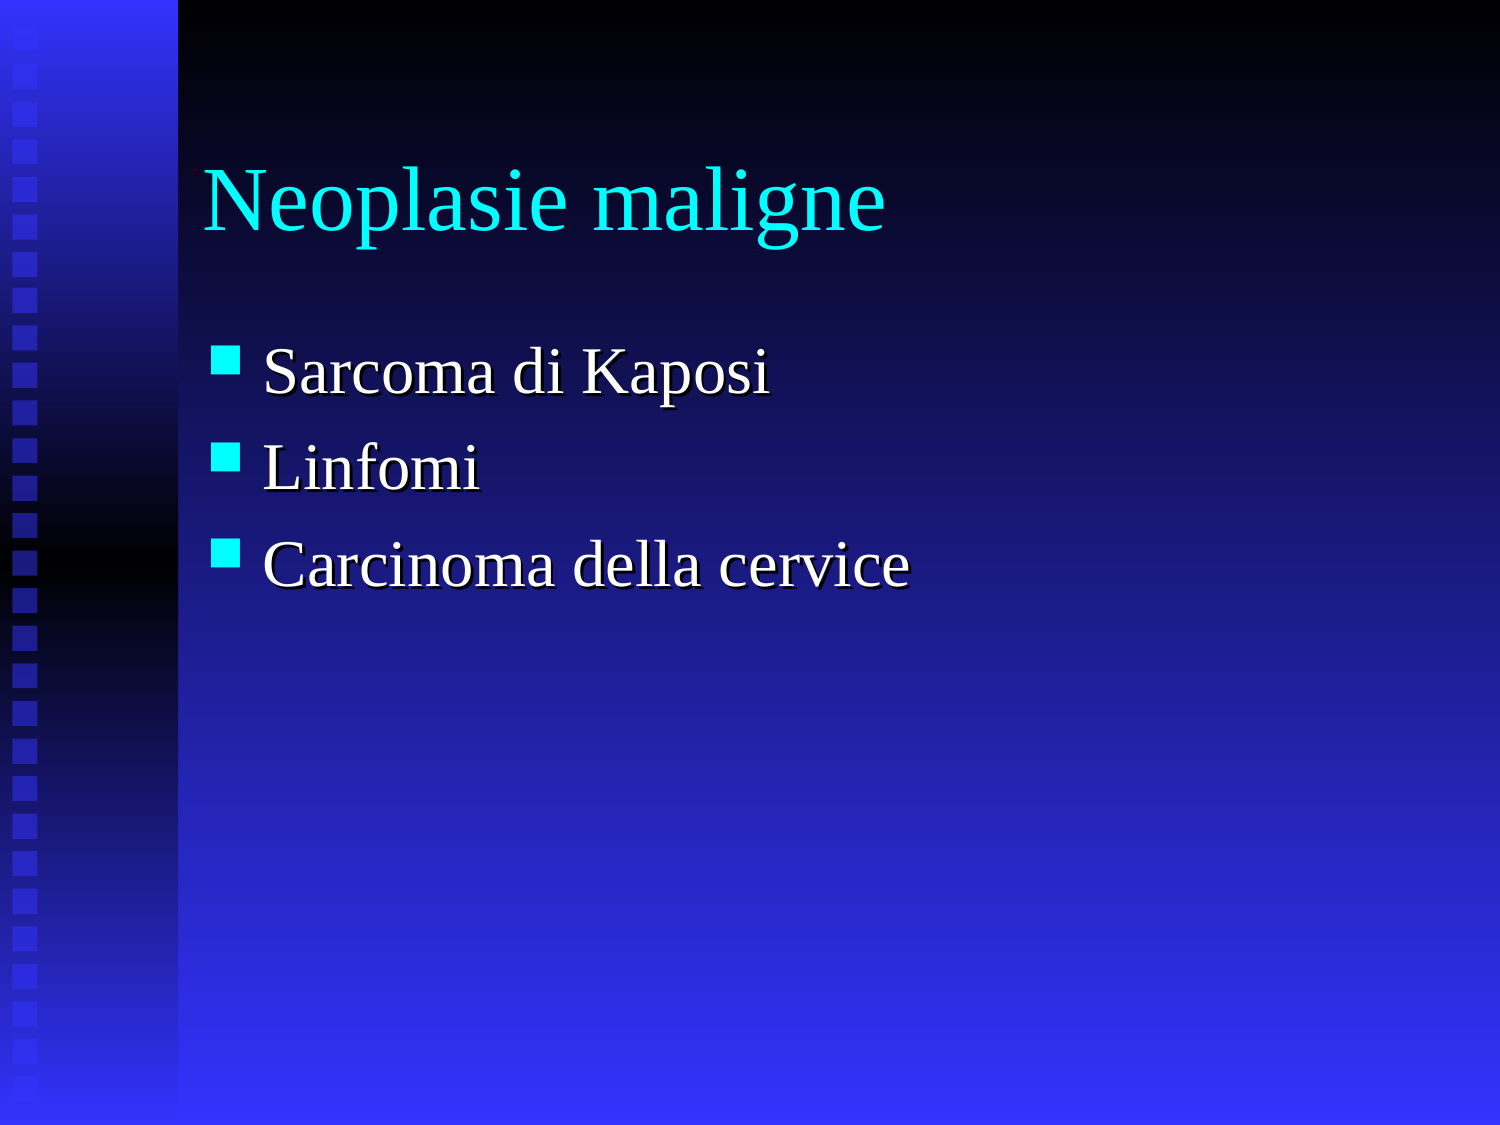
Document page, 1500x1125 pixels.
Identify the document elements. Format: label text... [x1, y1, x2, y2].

text_box Neoplasie maligne [187, 99, 1463, 288]
text_box Sarcoma di Kaposi Linfomi Carcinoma della cervice [191, 319, 1467, 995]
